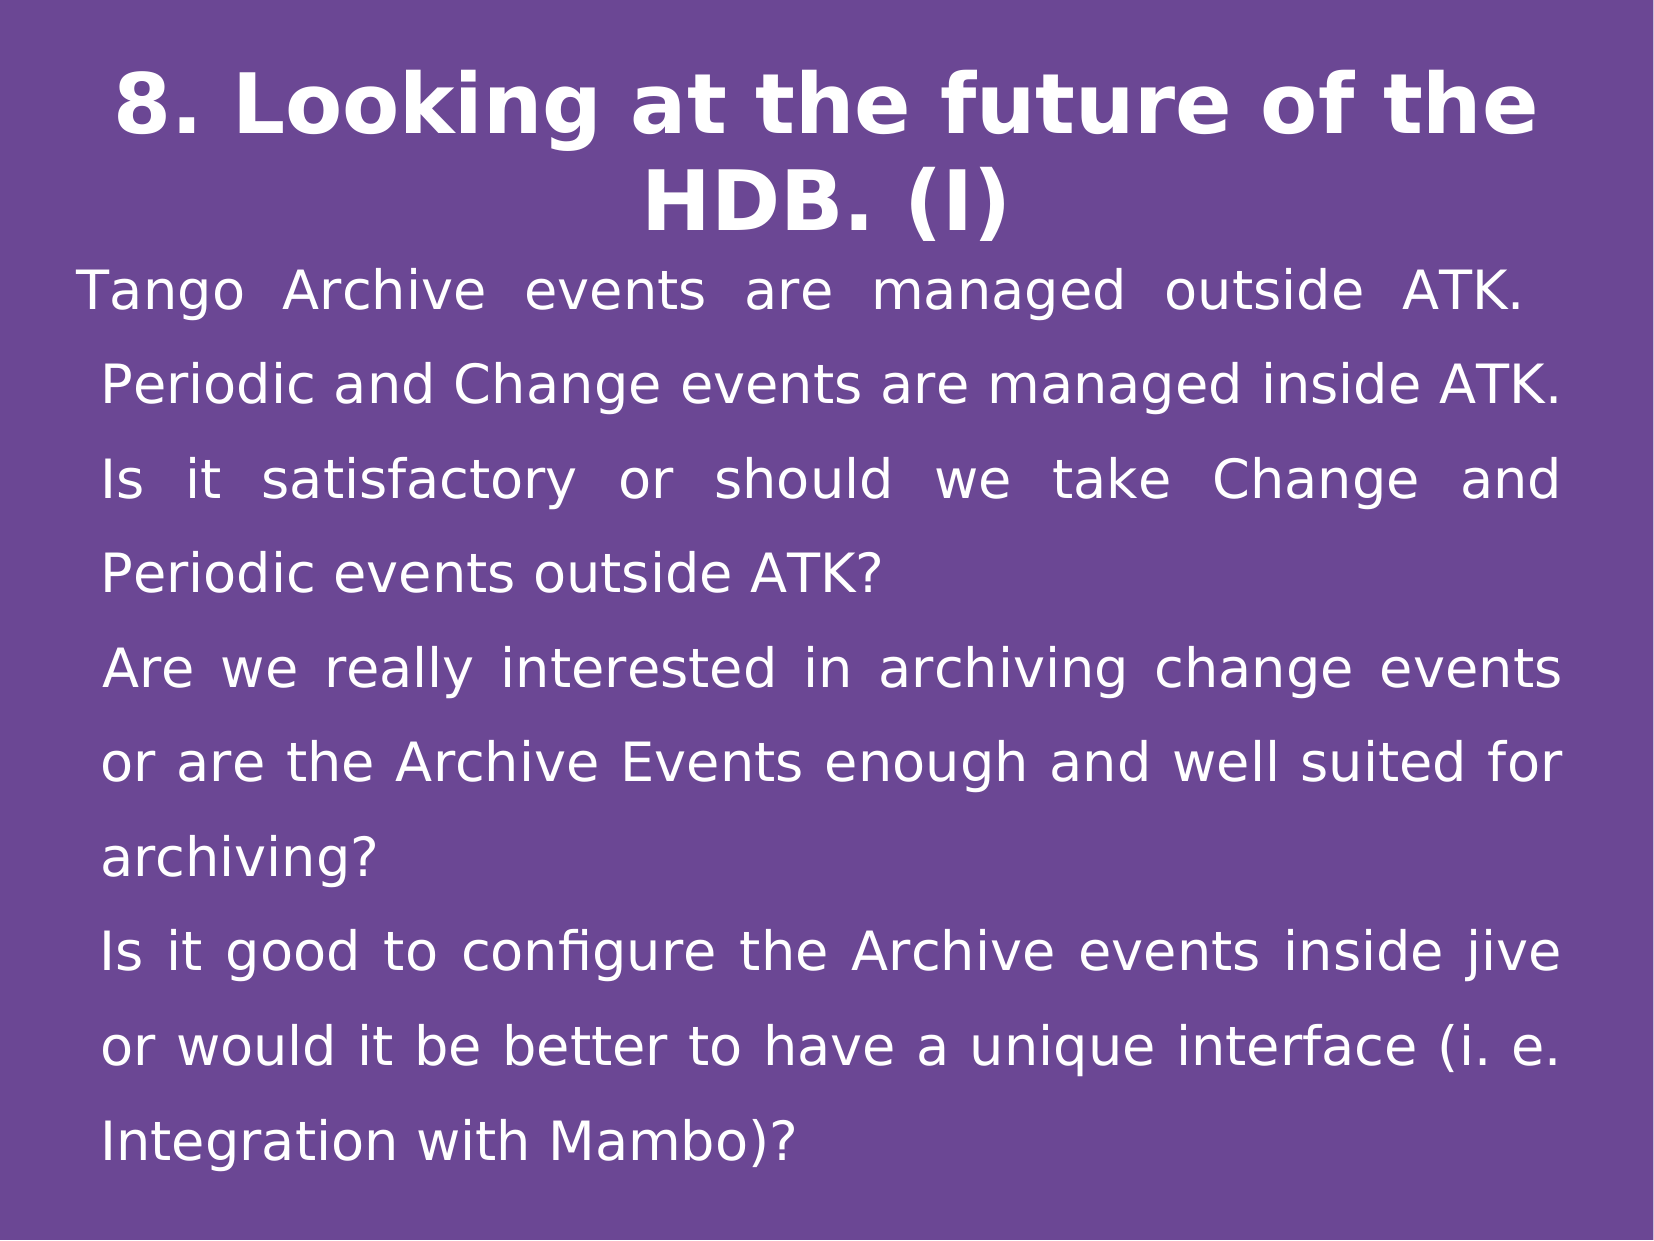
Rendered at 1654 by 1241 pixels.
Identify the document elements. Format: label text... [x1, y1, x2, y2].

title 8. Looking at the future of the HDB. (I) [82, 49, 1571, 257]
subtitle Tango Archive events are managed outside ATK. Periodic and Change events are managed inside ATK. Is it satisfactory or should we take Change and Periodic events outside ATK? Are we really interested in archiving change events or are the Archive Events enough and well suited for archiving? Is it good to configure the Archive events inside jive or would it be better to have a unique interface (i. e. Integration with Mambo)? [76, 243, 1565, 1157]
